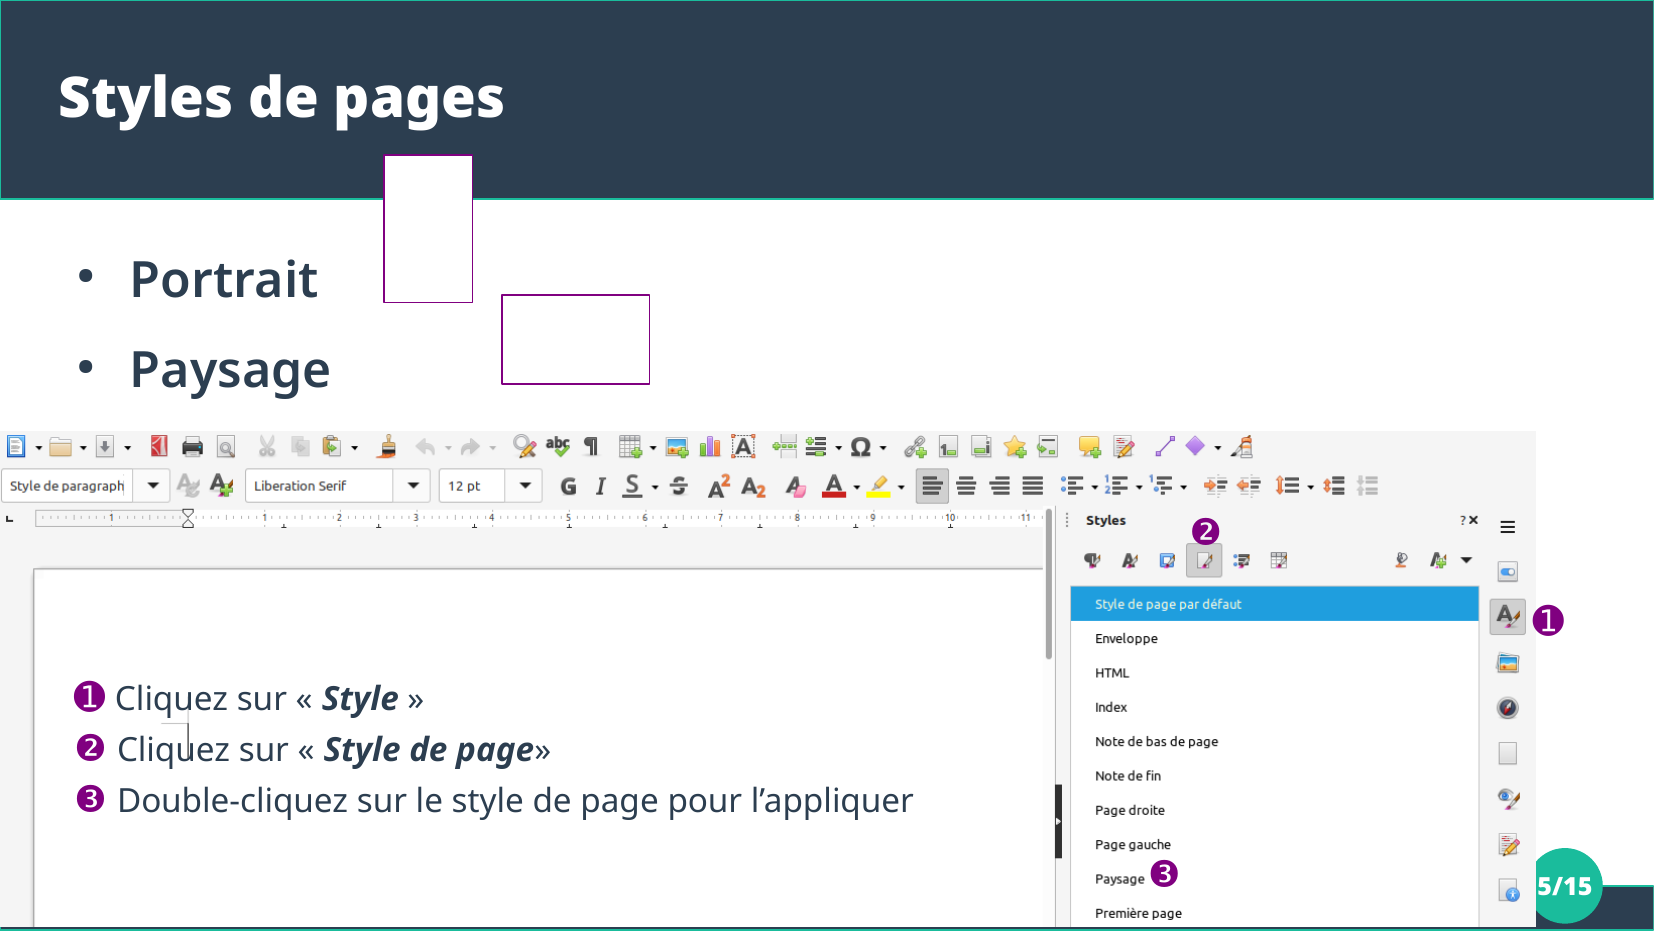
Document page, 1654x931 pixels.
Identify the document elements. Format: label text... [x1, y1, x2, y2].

text_box [501, 295, 650, 384]
text_box  [1132, 844, 1197, 903]
picture [0, 431, 1536, 927]
list Portrait Paysage [59, 243, 1595, 864]
text_box [383, 154, 473, 303]
text_box ➊ [1517, 590, 1579, 649]
title Styles de pages [59, 37, 1595, 155]
text_box ➊ Cliquez sur « Style »  Cliquez sur « Style de page»  Double-cliquez sur le style de page pour l’appliquer [59, 590, 1034, 904]
text_box  [1174, 501, 1238, 561]
